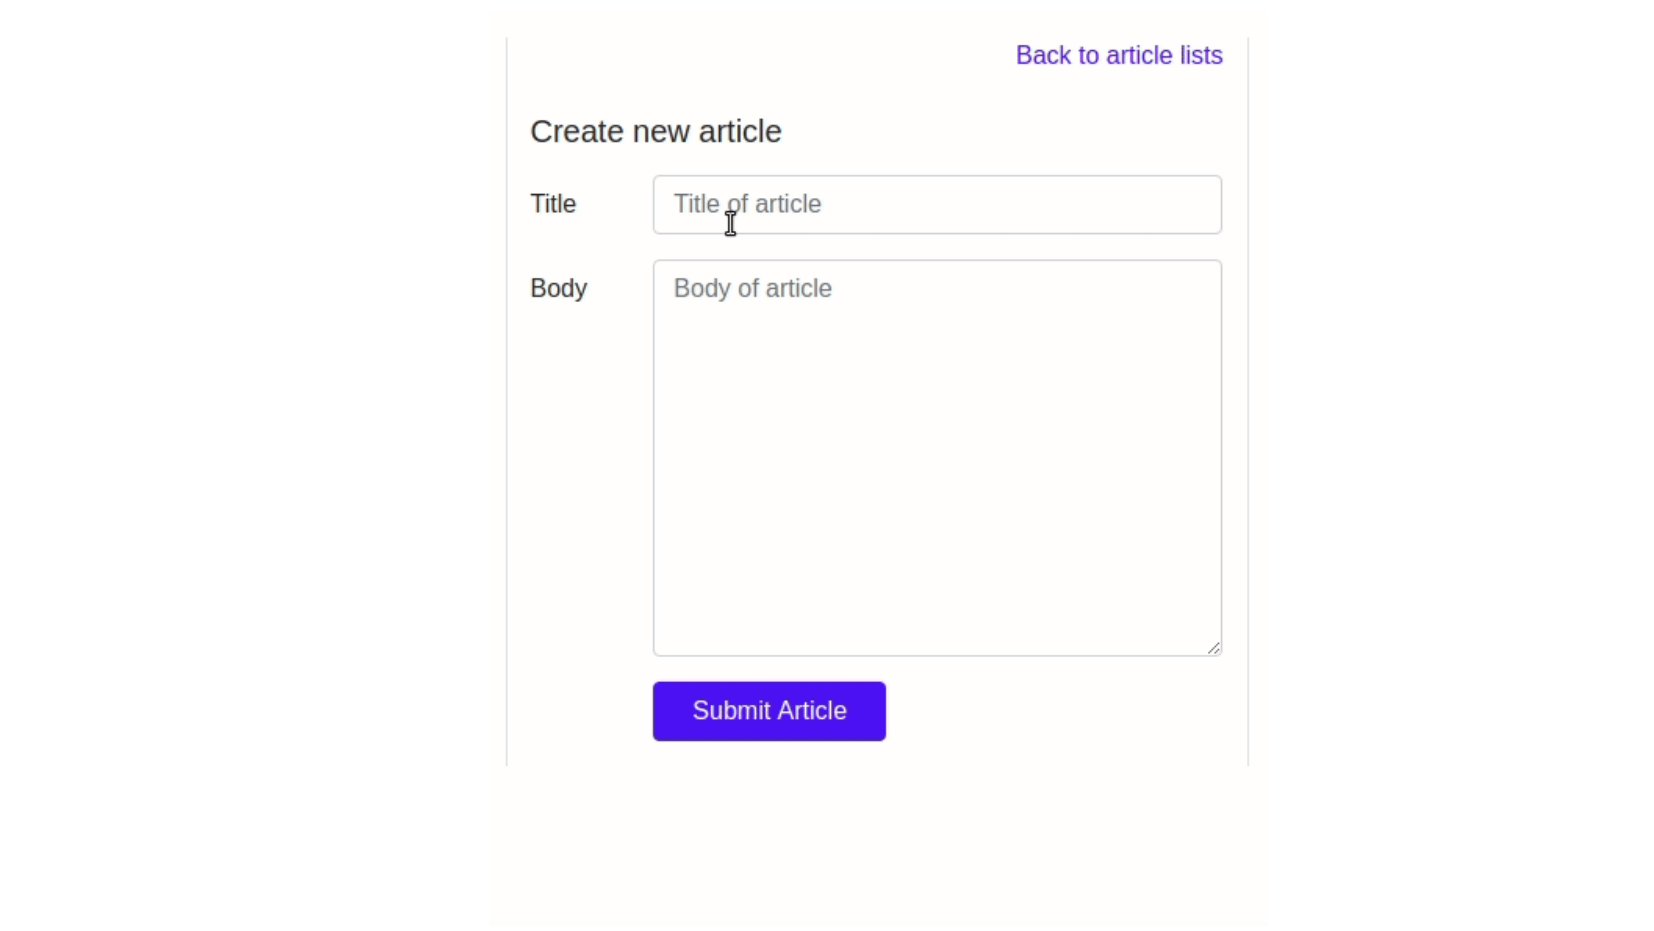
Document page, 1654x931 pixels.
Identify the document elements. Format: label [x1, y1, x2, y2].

picture [489, 11, 1268, 927]
